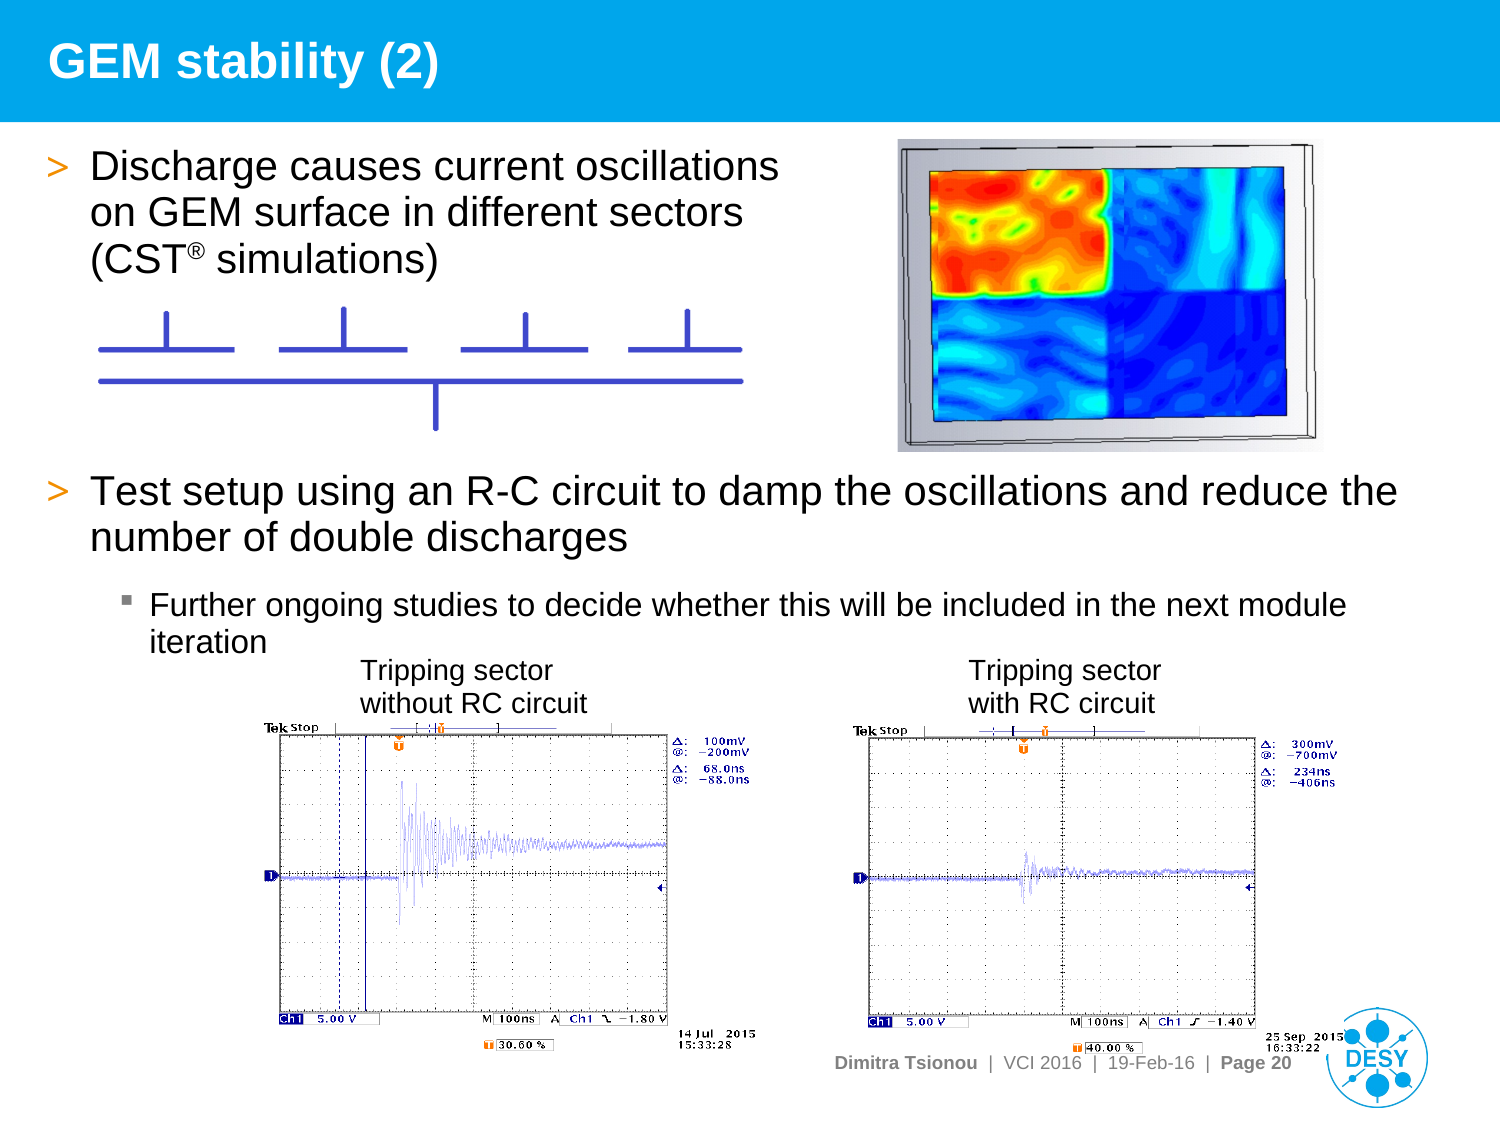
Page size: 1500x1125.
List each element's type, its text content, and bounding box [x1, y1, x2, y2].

picture [88, 303, 753, 436]
title GEM stability (2) [47, 16, 1446, 107]
list Test setup using an R-C circuit to damp the oscillations and reduce the number of double discharges Further ongoing studies to decide whether this will be included in the next module iteration [46, 467, 1414, 681]
picture [264, 722, 756, 1051]
picture [897, 139, 1324, 452]
list Discharge causes current oscillations on GEM surface in different sectors (CST® simulations) [46, 142, 820, 395]
picture [853, 725, 1428, 1108]
list Tripping sector with RC circuit [924, 654, 1218, 720]
list Tripping sector without RC circuit [316, 654, 609, 720]
